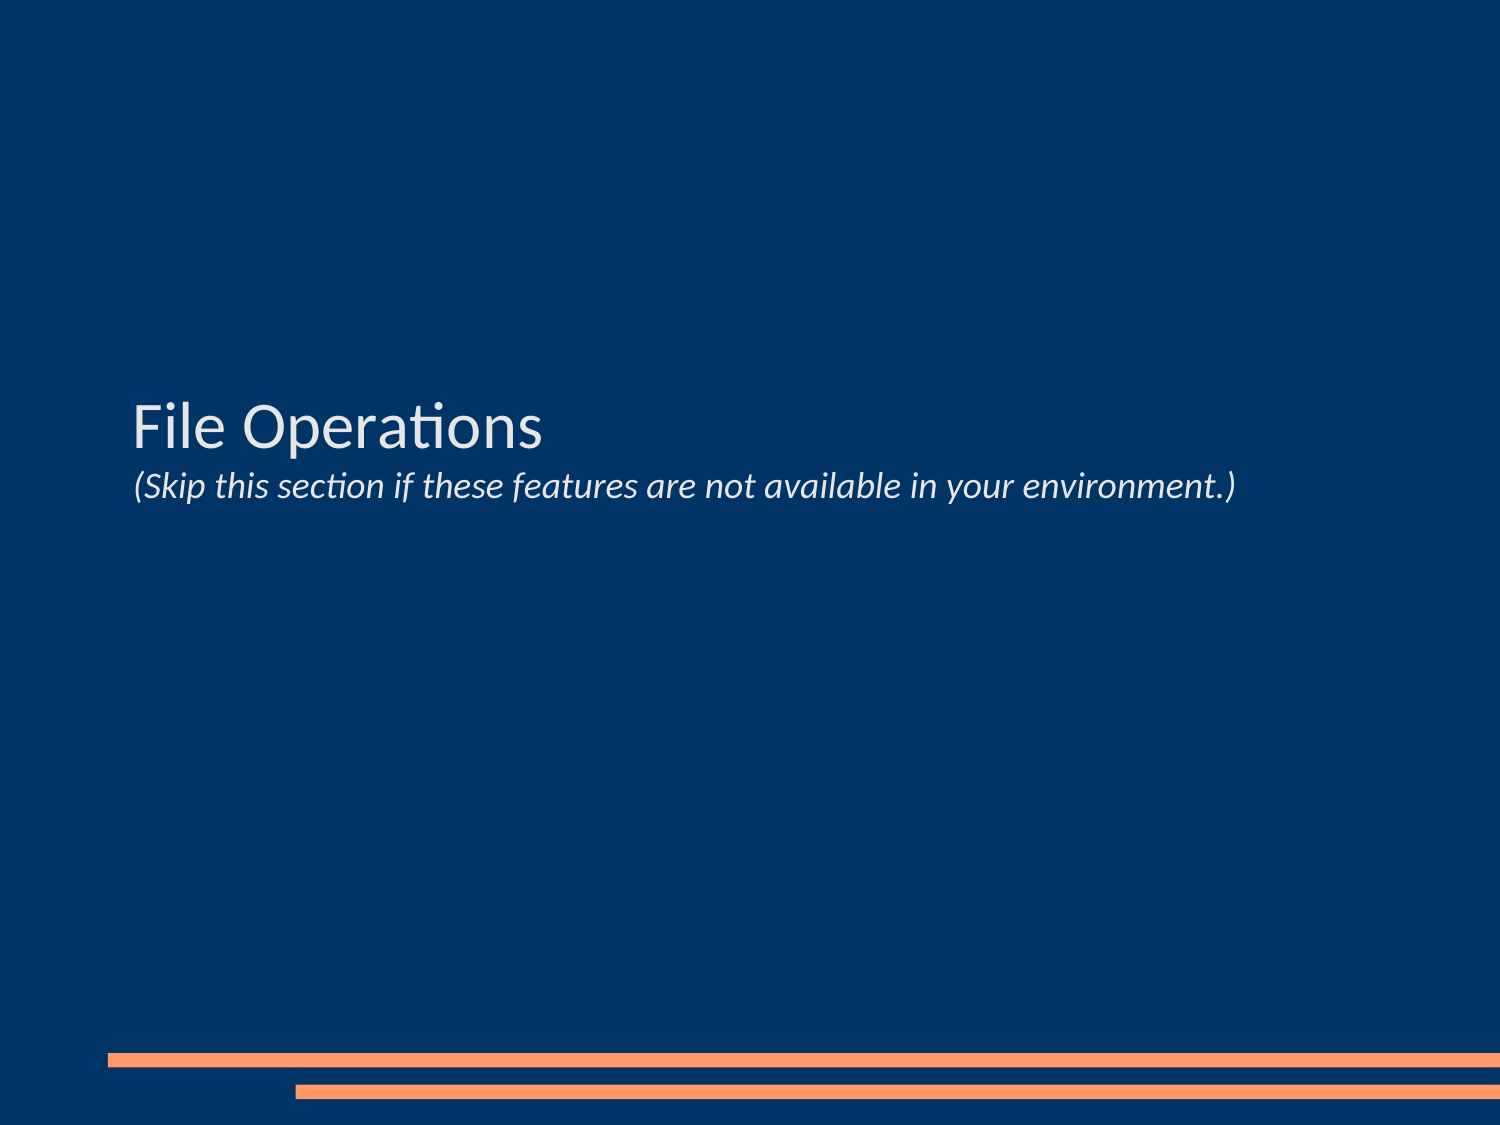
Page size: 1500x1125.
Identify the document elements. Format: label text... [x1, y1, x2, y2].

list File Operations (Skip this section if these features are not available in your environment.) [118, 374, 1394, 621]
